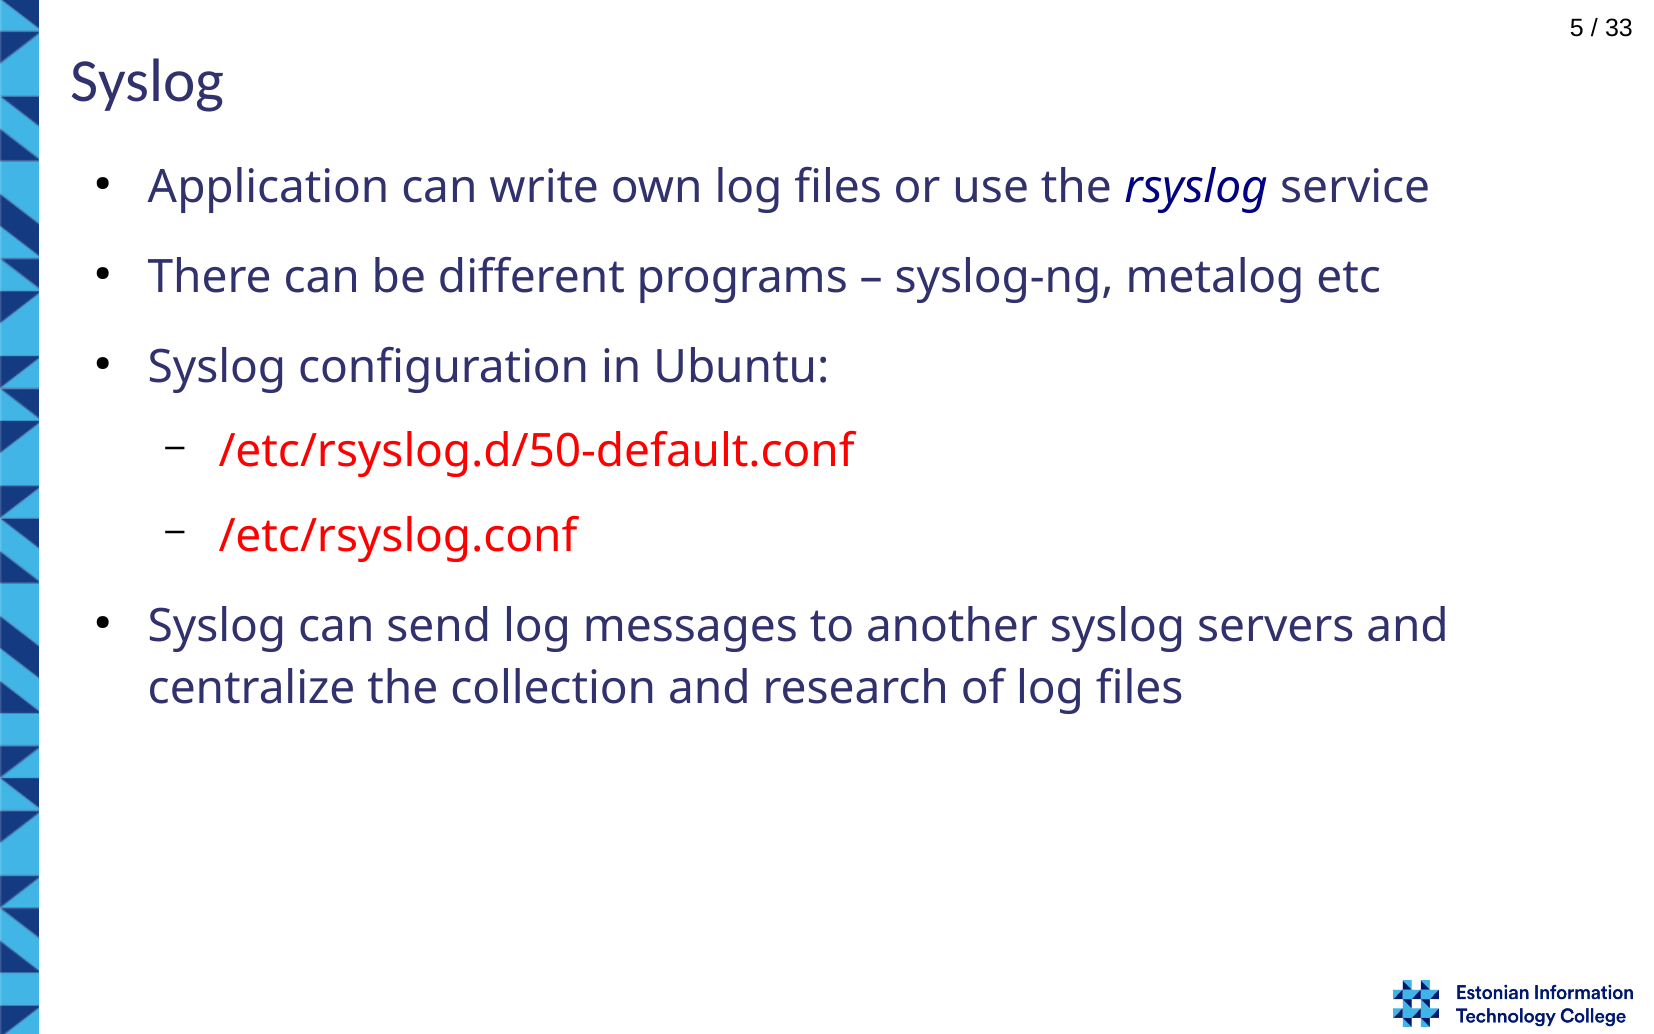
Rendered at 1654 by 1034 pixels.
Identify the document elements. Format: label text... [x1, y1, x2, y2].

picture [1393, 980, 1633, 1027]
list Application can write own log files or use the rsyslog service There can be different programs – syslog-ng, metalog etc Syslog configuration in Ubuntu: /etc/rsyslog.d/50-default.conf /etc/rsyslog.conf Syslog can send log messages to another syslog servers and centralize the collection and research of log files [76, 153, 1560, 798]
title Syslog [70, 41, 1630, 130]
